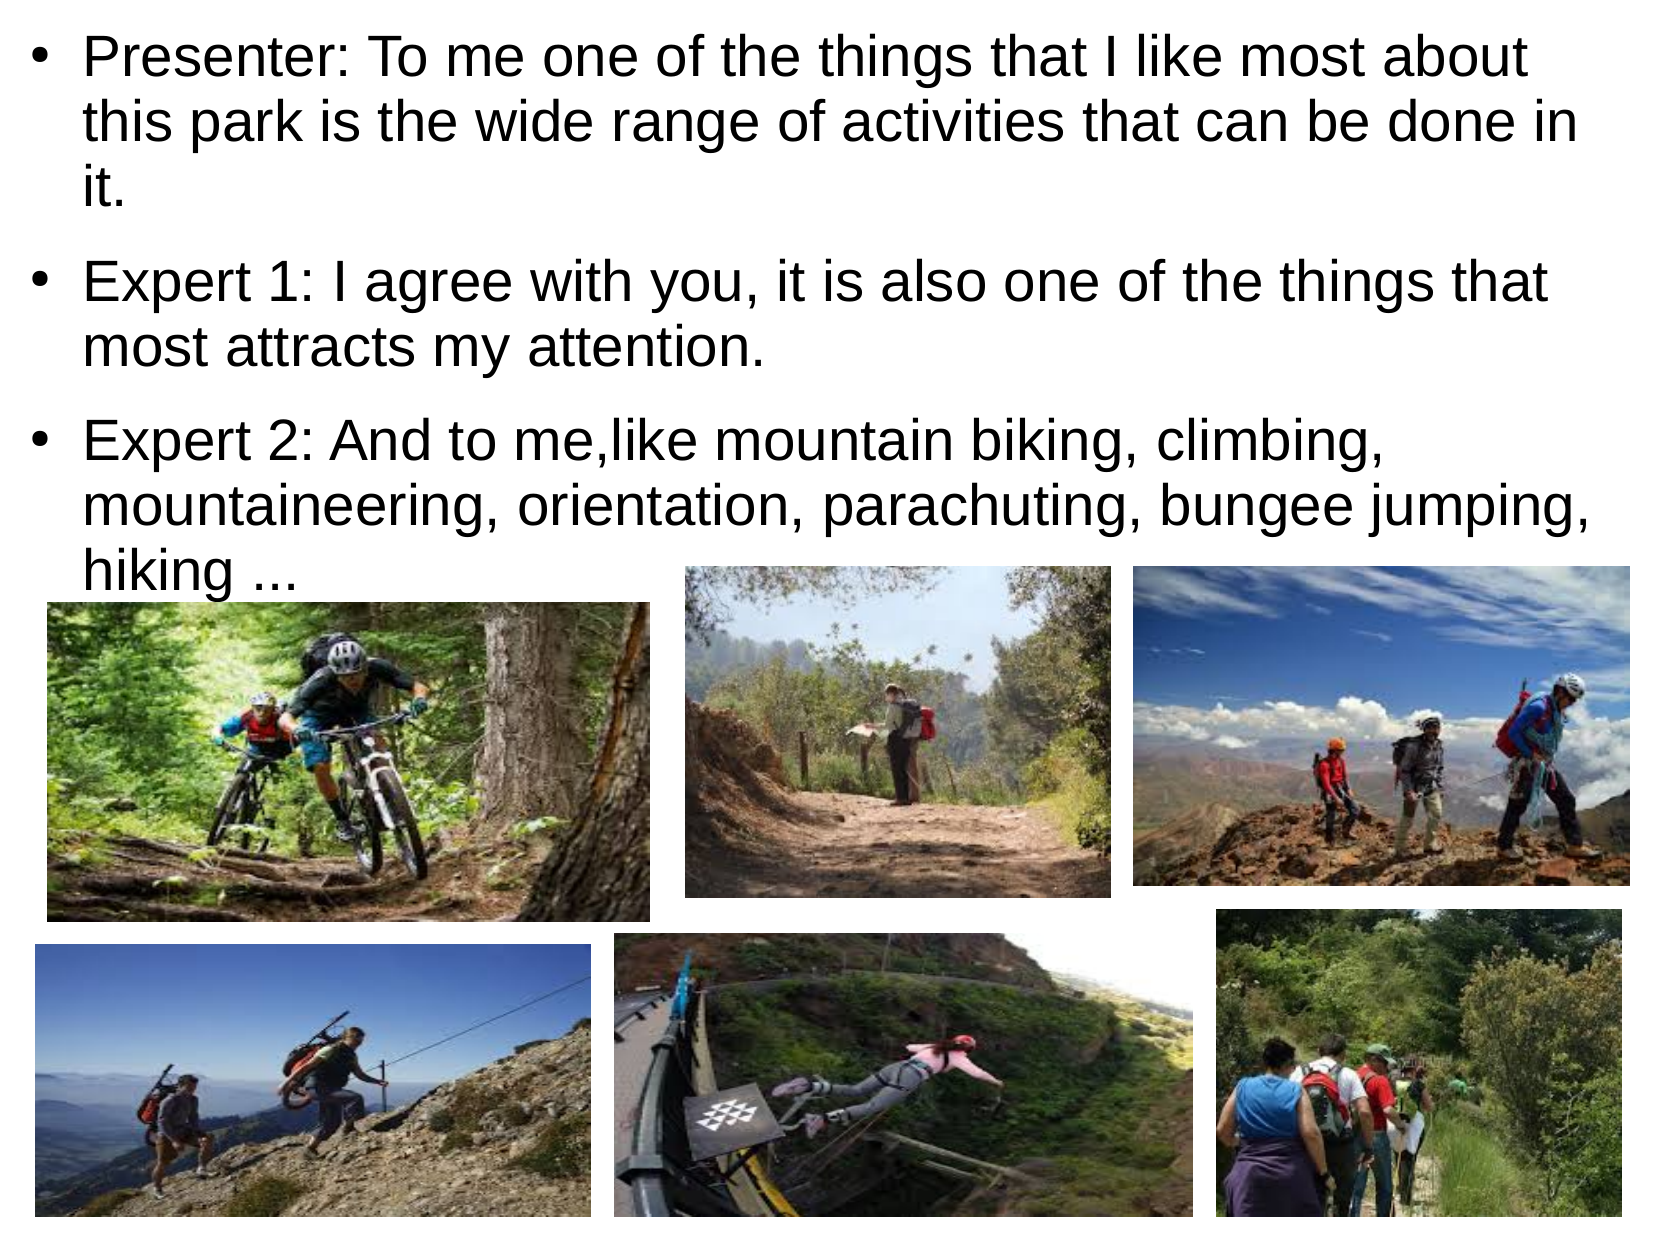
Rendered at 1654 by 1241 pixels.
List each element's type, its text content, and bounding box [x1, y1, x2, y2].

picture [685, 566, 1111, 898]
picture [47, 602, 650, 922]
list Presenter: To me one of the things that I like most about this park is the wide range of activities that can be done in it. Expert 1: I agree with you, it is also one of the things that most attracts my attention. Expert 2: And to me,like mountain biking, climbing, mountaineering, orientation, parachuting, bungee jumping, hiking ... [11, 23, 1630, 743]
picture [614, 933, 1193, 1217]
picture [35, 944, 591, 1217]
picture [1133, 566, 1630, 886]
picture [1216, 909, 1622, 1217]
